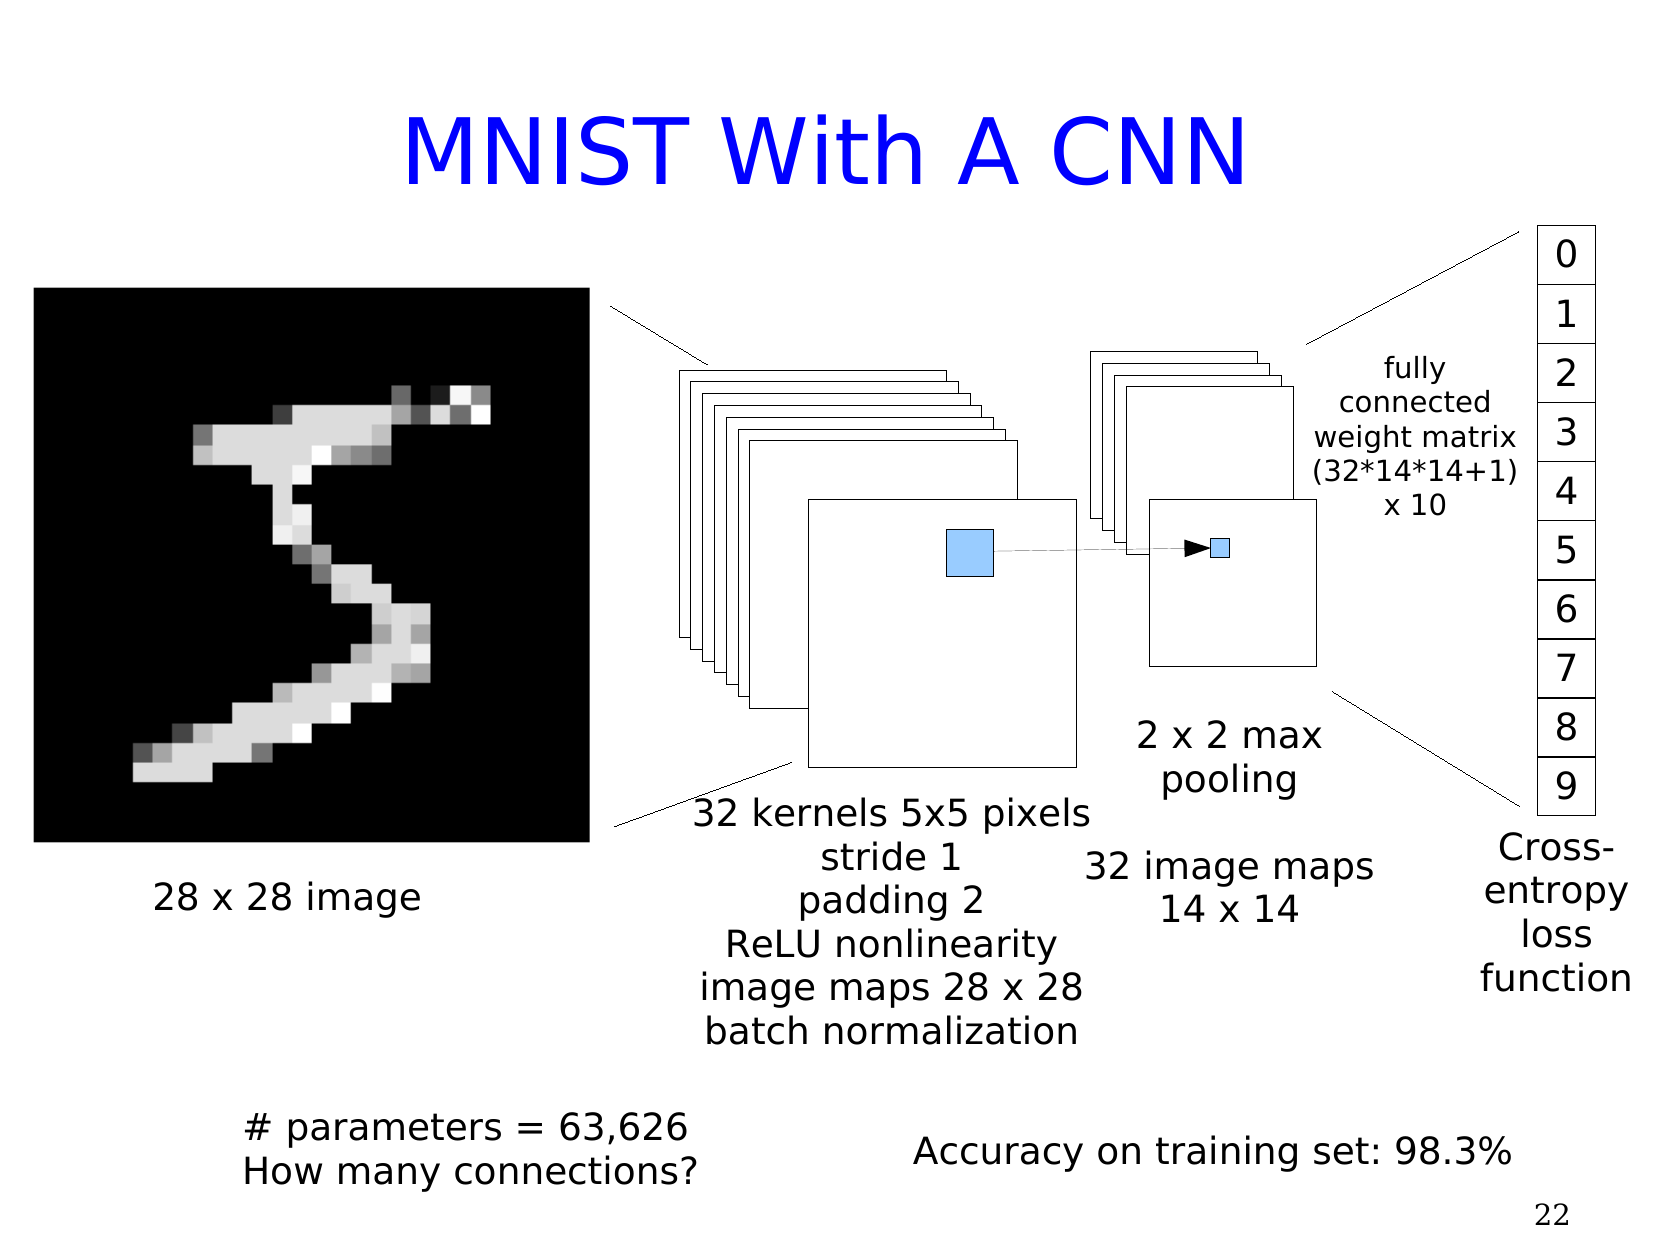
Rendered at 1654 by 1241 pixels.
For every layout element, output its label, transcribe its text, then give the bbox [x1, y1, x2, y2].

text_box 6 [1537, 580, 1596, 639]
text_box 8 [1537, 698, 1596, 757]
text_box # parameters = 63,626 How many connections? [227, 1098, 738, 1201]
text_box 1 [1537, 284, 1596, 343]
text_box fully connected weight matrix (32*14*14+1) x 10 [1293, 344, 1538, 537]
text_box 28 x 28 image [116, 868, 458, 970]
picture [22, 279, 602, 850]
text_box 9 [1537, 757, 1596, 816]
text_box 5 [1537, 520, 1596, 580]
text_box 0 [1537, 225, 1596, 284]
text_box [1090, 351, 1317, 667]
title MNIST With A CNN [82, 49, 1571, 257]
text_box 2 [1537, 343, 1596, 402]
text_box Accuracy on training set: 98.3% [898, 1122, 1536, 1225]
text_box 4 [1538, 461, 1596, 520]
text_box 2 x 2 max pooling 32 image maps 14 x 14 [1059, 706, 1400, 939]
text_box Cross-entropy loss function [1430, 818, 1654, 1008]
text_box 7 [1537, 639, 1596, 698]
text_box [679, 370, 1077, 768]
text_box 32 kernels 5x5 pixels stride 1 padding 2 ReLU nonlinearity image maps 28 x 28 batch normalization [673, 784, 1110, 1104]
text_box 3 [1538, 402, 1596, 461]
